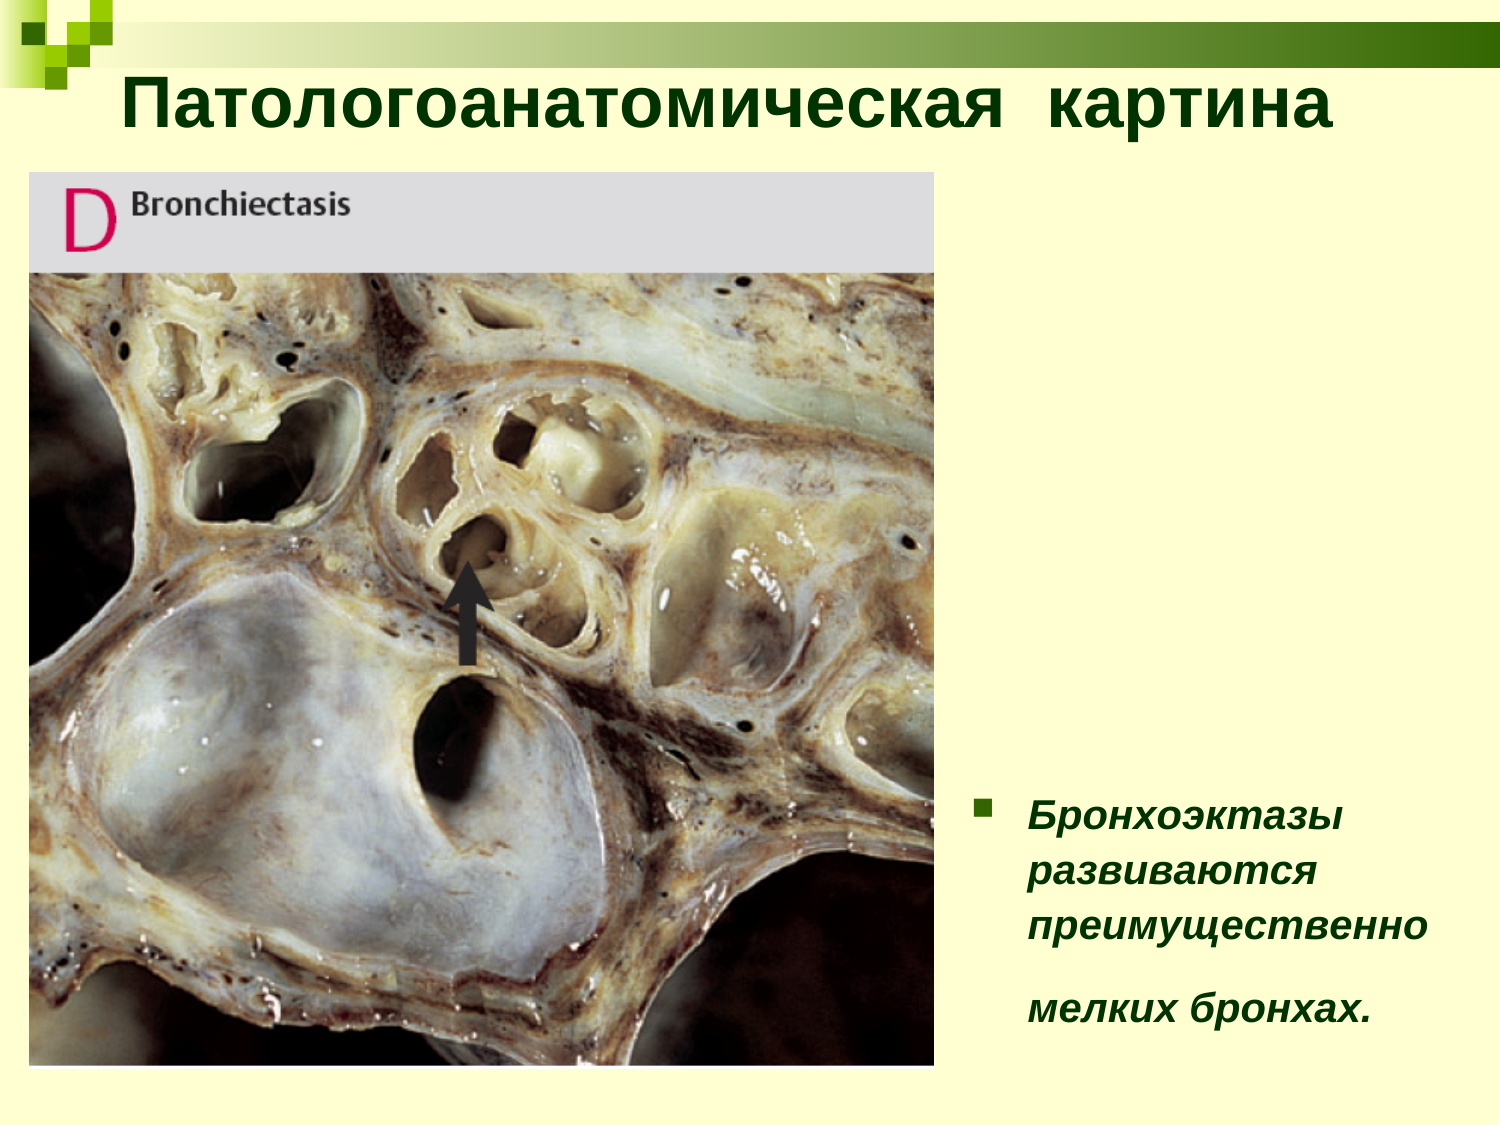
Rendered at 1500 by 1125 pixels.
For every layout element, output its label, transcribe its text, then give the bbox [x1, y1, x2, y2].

list Бронхоэктазы развиваются преимущественно мелких бронхах. [956, 774, 1500, 1095]
picture [29, 172, 934, 1069]
title Патологоанатомическая картина [76, 19, 1402, 170]
